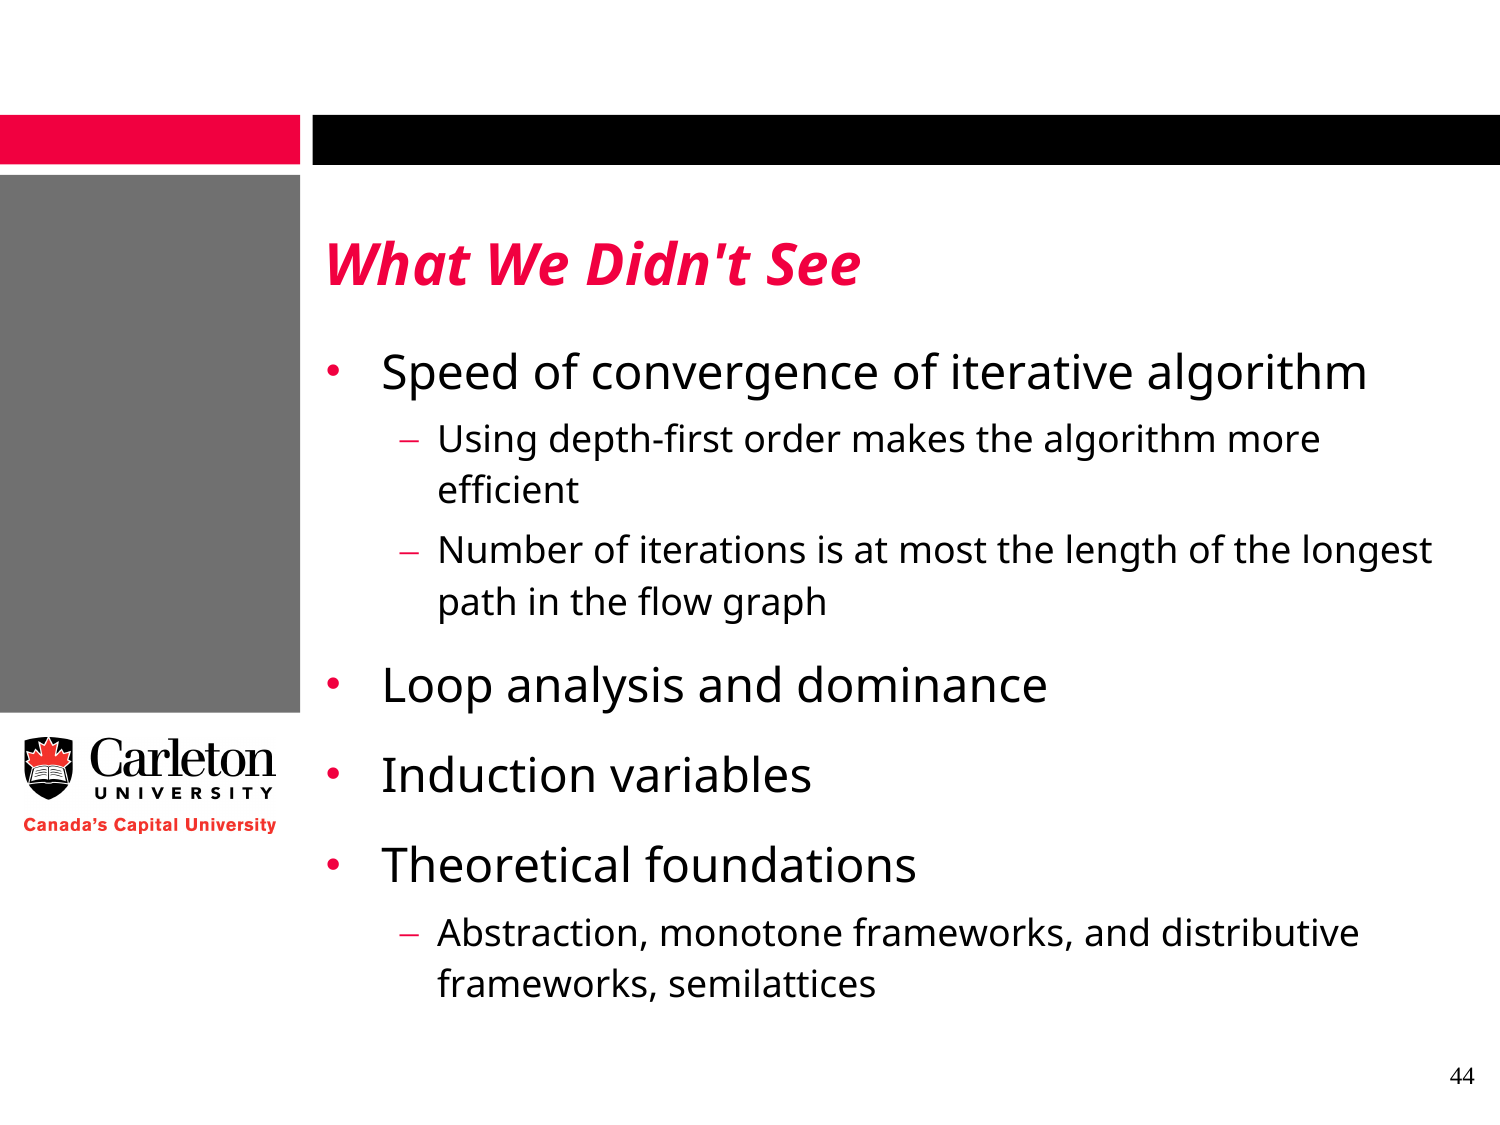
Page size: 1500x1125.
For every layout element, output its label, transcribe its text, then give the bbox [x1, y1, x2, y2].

list Speed of convergence of iterative algorithm Using depth-first order makes the algorithm more efficient Number of iterations is at most the length of the longest path in the flow graph Loop analysis and dominance Induction variables Theoretical foundations Abstraction, monotone frameworks, and distributive frameworks, semilattices [324, 324, 1450, 1068]
picture [24, 737, 276, 834]
title What We Didn't See [324, 187, 1450, 324]
